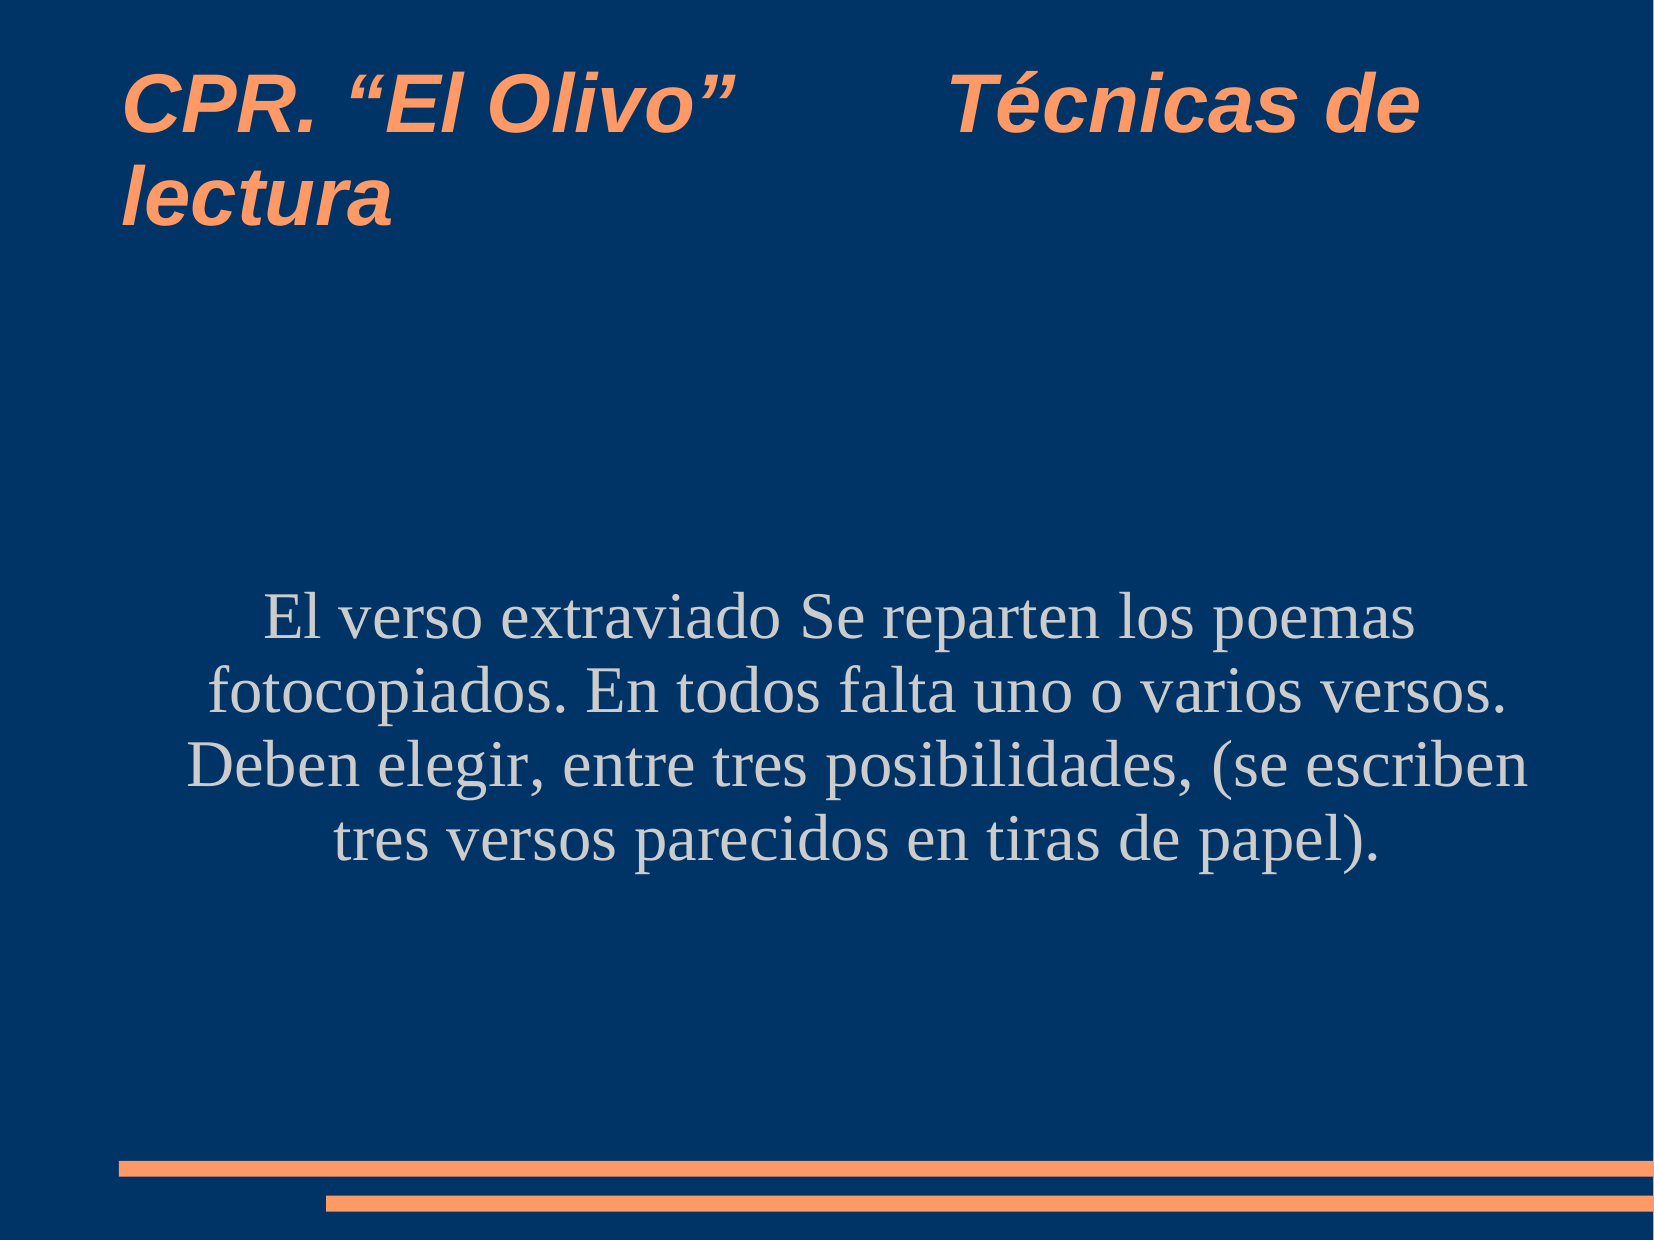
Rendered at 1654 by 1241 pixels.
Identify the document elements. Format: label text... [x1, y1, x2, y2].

subtitle El verso extraviado Se reparten los poemas fotocopiados. En todos falta uno o varios versos. Deben elegir, entre tres posibilidades, (se escriben tres versos parecidos en tiras de papel). [121, 322, 1561, 1132]
title CPR. “El Olivo” Técnicas de lectura [121, 46, 1534, 254]
